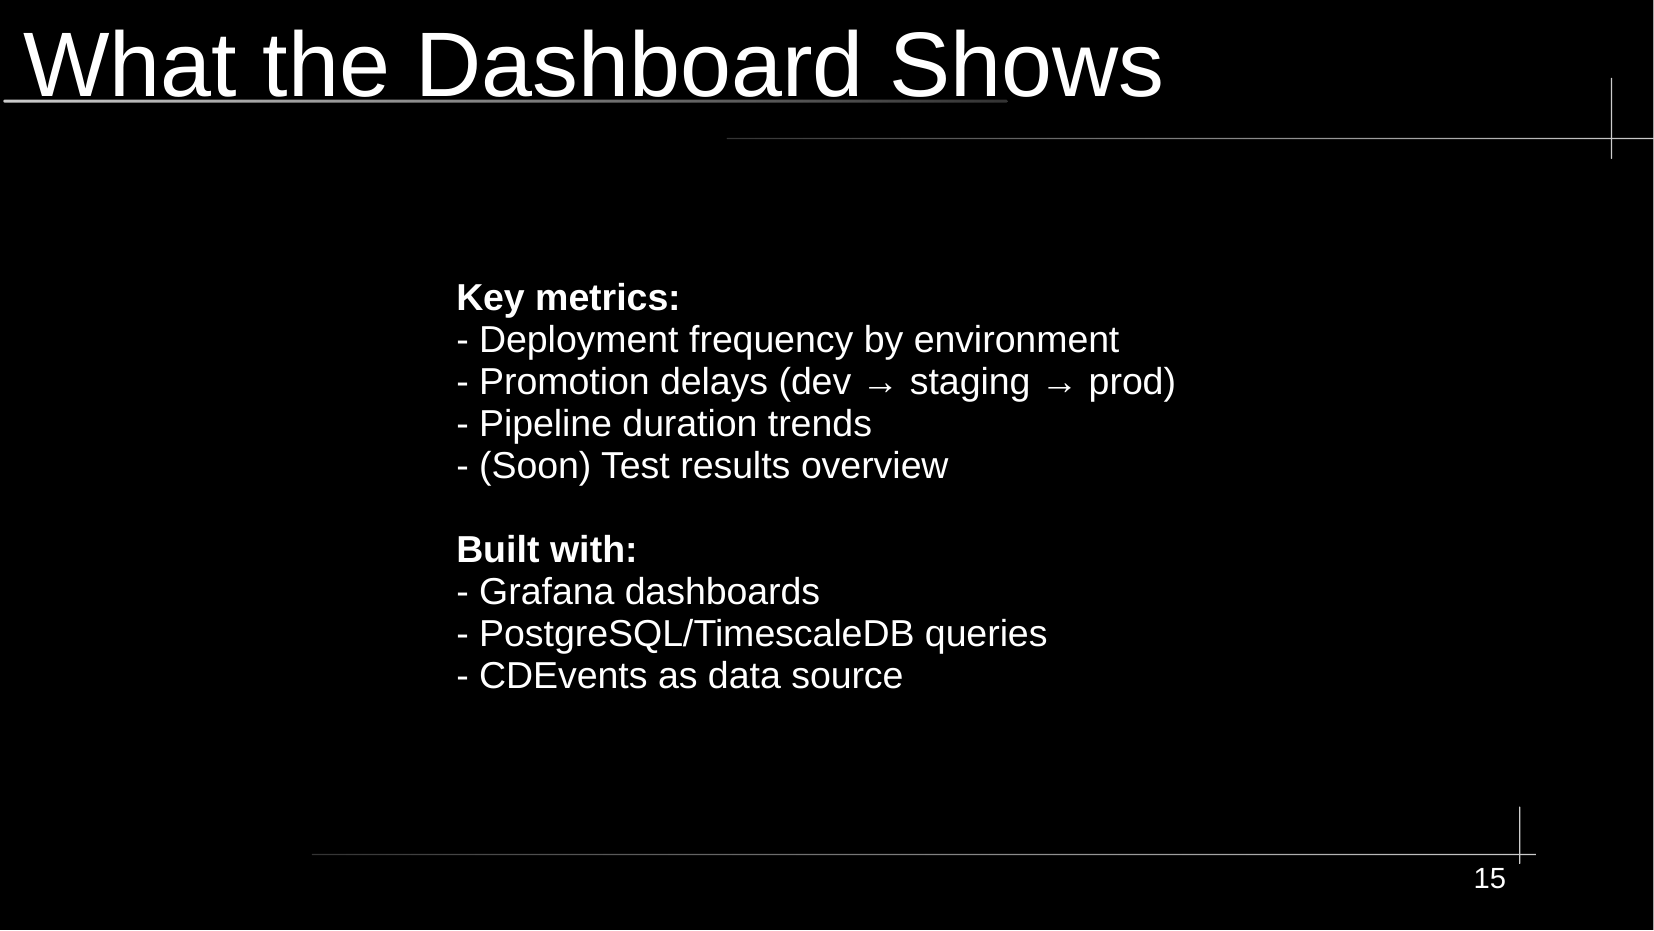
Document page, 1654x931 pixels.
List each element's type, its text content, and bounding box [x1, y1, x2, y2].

title What the Dashboard Shows [23, 11, 1589, 119]
text_box Key metrics: - Deployment frequency by environment - Promotion delays (dev → staging → prod) - Pipeline duration trends - (Soon) Test results overview Built with: - Grafana dashboards - PostgreSQL/TimescaleDB queries - CDEvents as data source [441, 268, 1201, 788]
